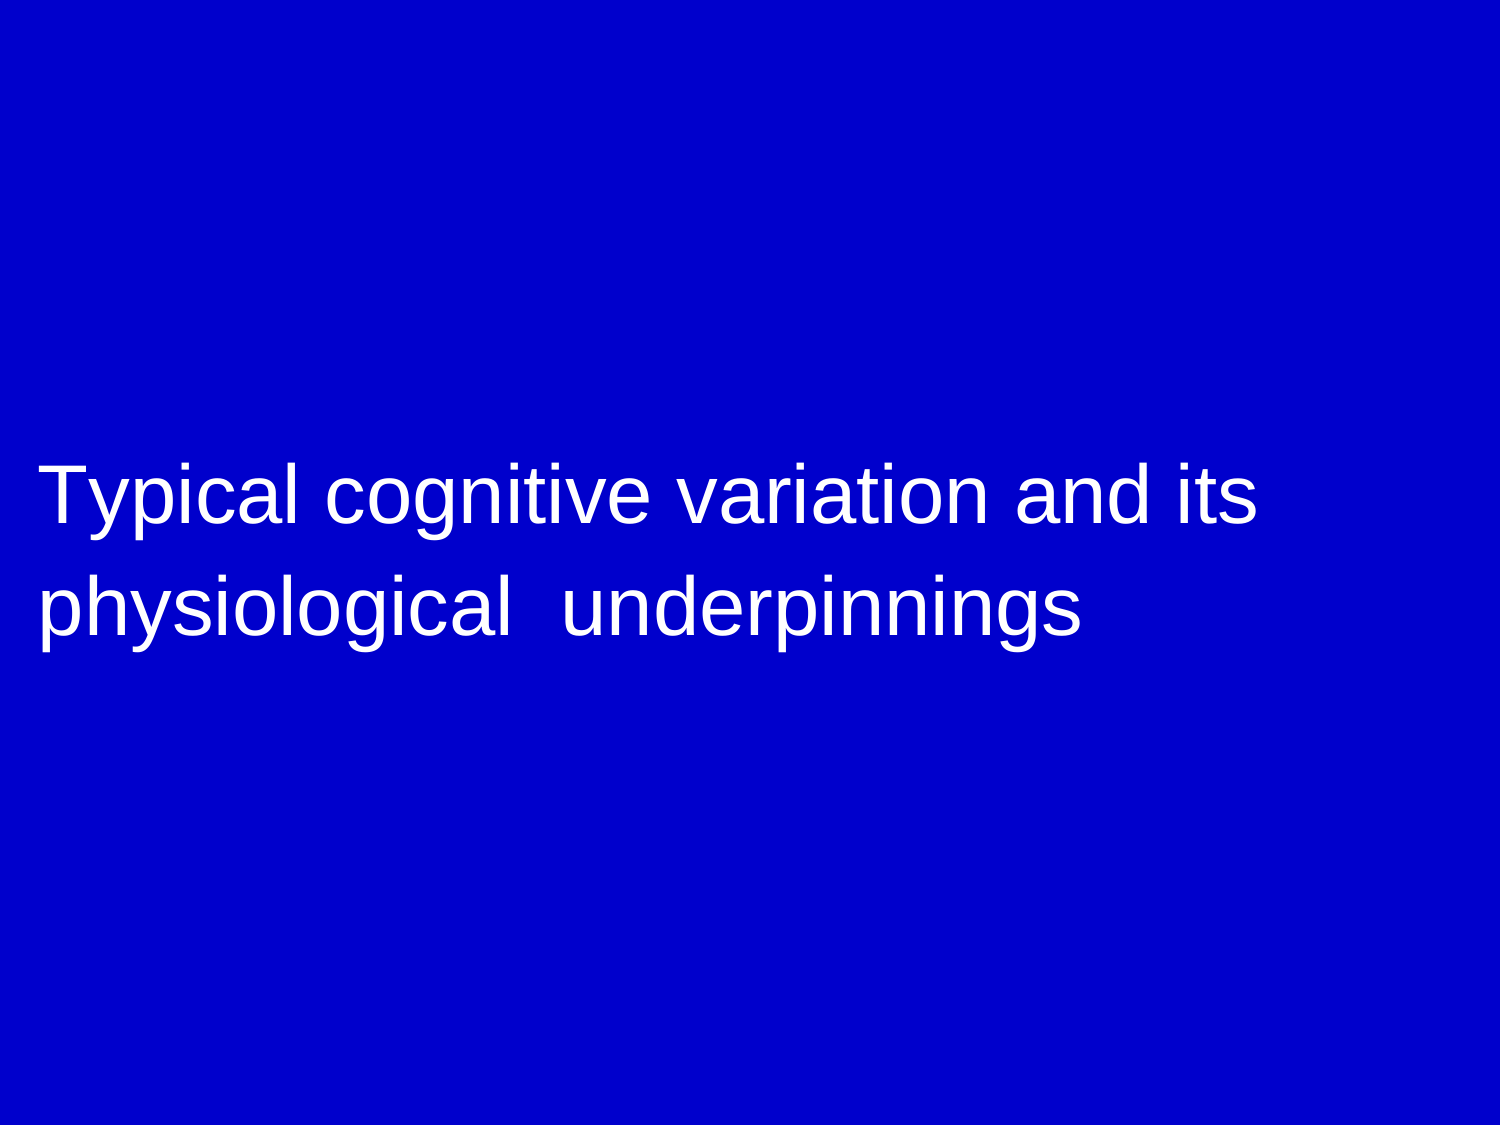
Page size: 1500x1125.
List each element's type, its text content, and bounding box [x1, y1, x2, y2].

title Typical cognitive variation and its physiological underpinnings [23, 344, 1464, 804]
